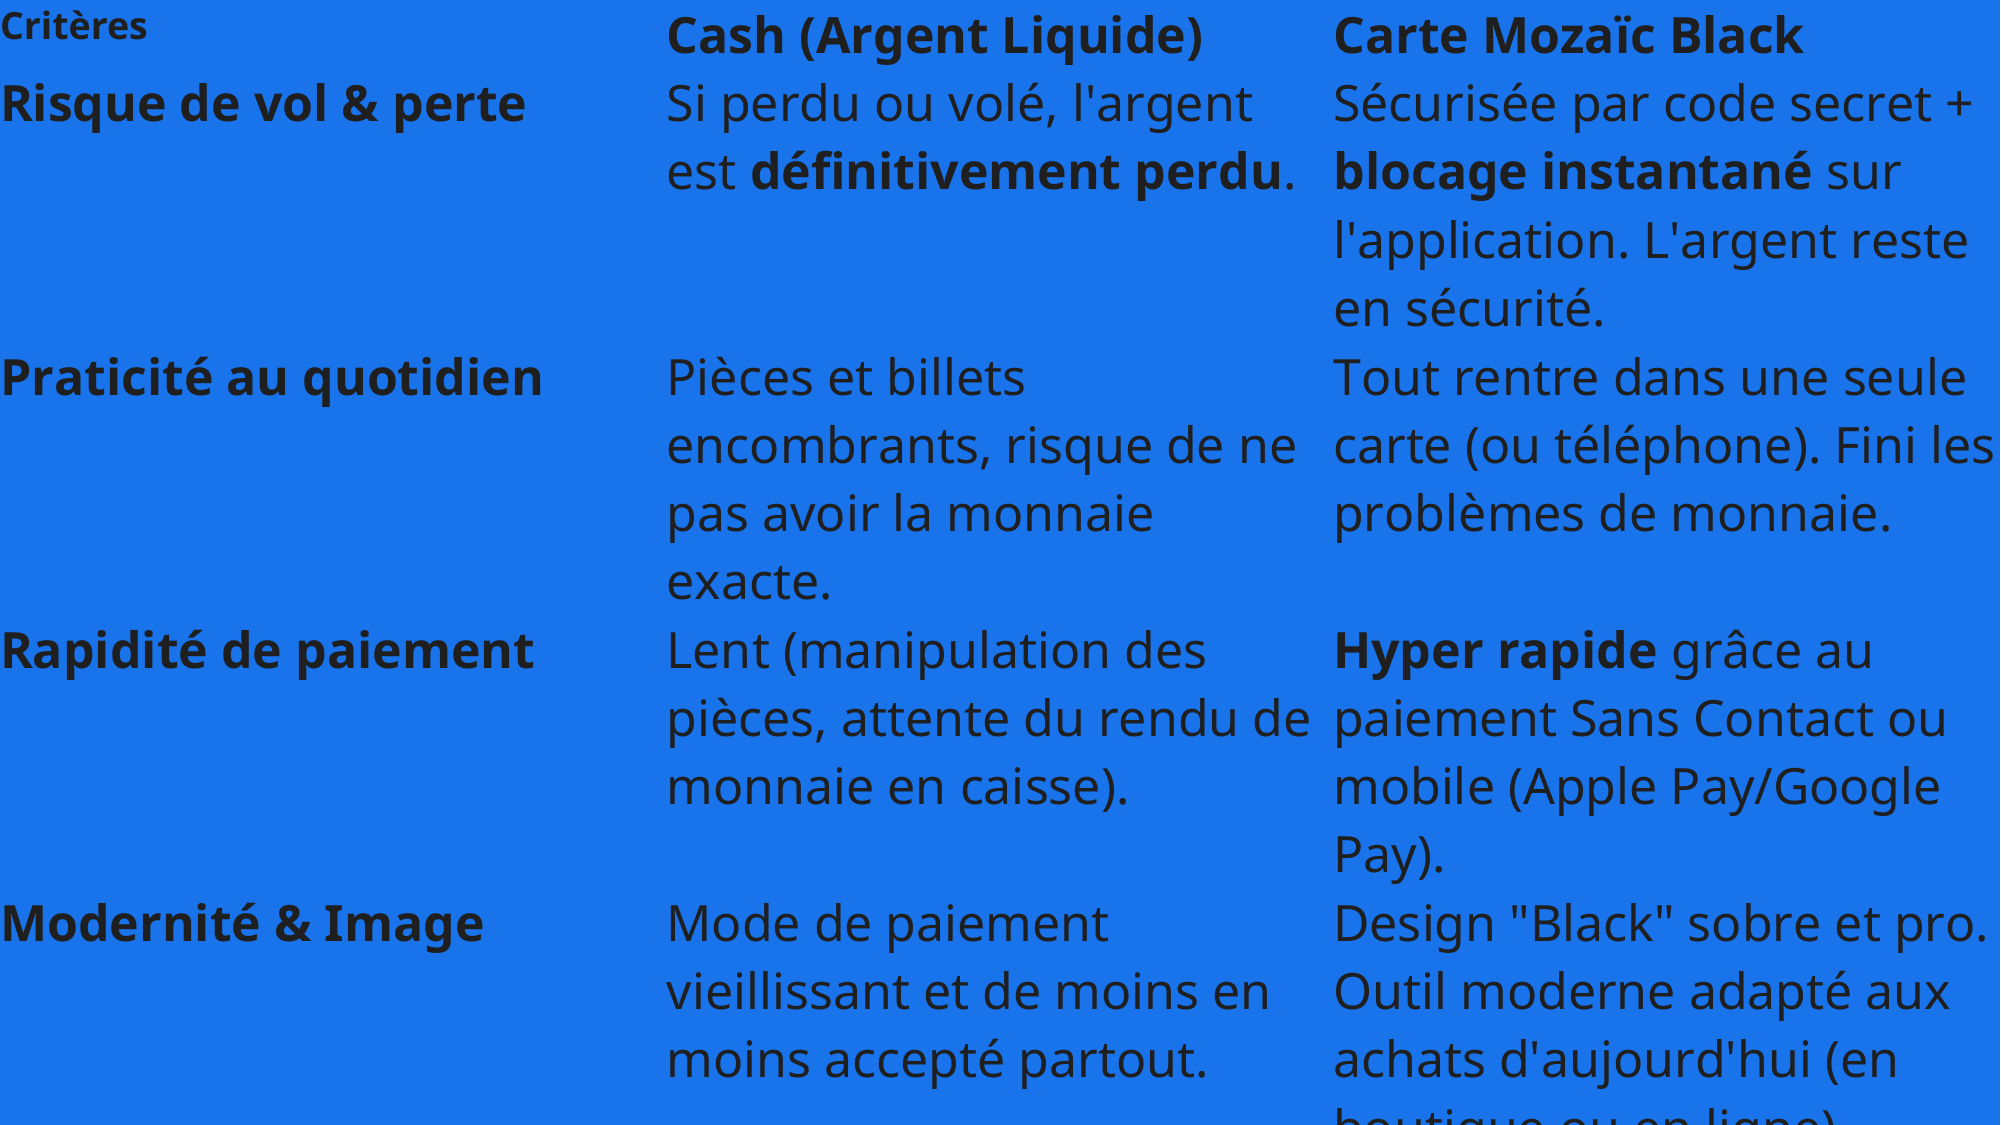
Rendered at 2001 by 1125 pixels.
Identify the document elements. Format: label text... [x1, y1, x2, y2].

table_cell Praticité au quotidien [0, 341, 667, 615]
table_header Carte Mozaïc Black [1333, 0, 2000, 68]
table_header Critères [0, 0, 667, 68]
table_cell Risque de vol & perte [0, 68, 667, 341]
table_cell Sécurisée par code secret + blocage instantané sur l'application. L'argent reste en sécurité. [1333, 68, 2000, 341]
table_cell Mode de paiement vieillissant et de moins en moins accepté partout. [667, 888, 1333, 1125]
table_header Cash (Argent Liquide) [667, 0, 1333, 68]
table_cell Tout rentre dans une seule carte (ou téléphone). Fini les problèmes de monnaie. [1333, 341, 2000, 615]
table_cell Design "Black" sobre et pro. Outil moderne adapté aux achats d'aujourd'hui (en boutique ou en ligne). [1333, 888, 2000, 1125]
table_cell Rapidité de paiement [0, 615, 667, 888]
table_cell Si perdu ou volé, l'argent est définitivement perdu. [667, 68, 1333, 341]
table_cell Modernité & Image [0, 888, 667, 1125]
table_cell Pièces et billets encombrants, risque de ne pas avoir la monnaie exacte. [667, 341, 1333, 615]
table_cell Lent (manipulation des pièces, attente du rendu de monnaie en caisse). [667, 615, 1333, 888]
table_cell Hyper rapide grâce au paiement Sans Contact ou mobile (Apple Pay/Google Pay). [1333, 615, 2000, 888]
